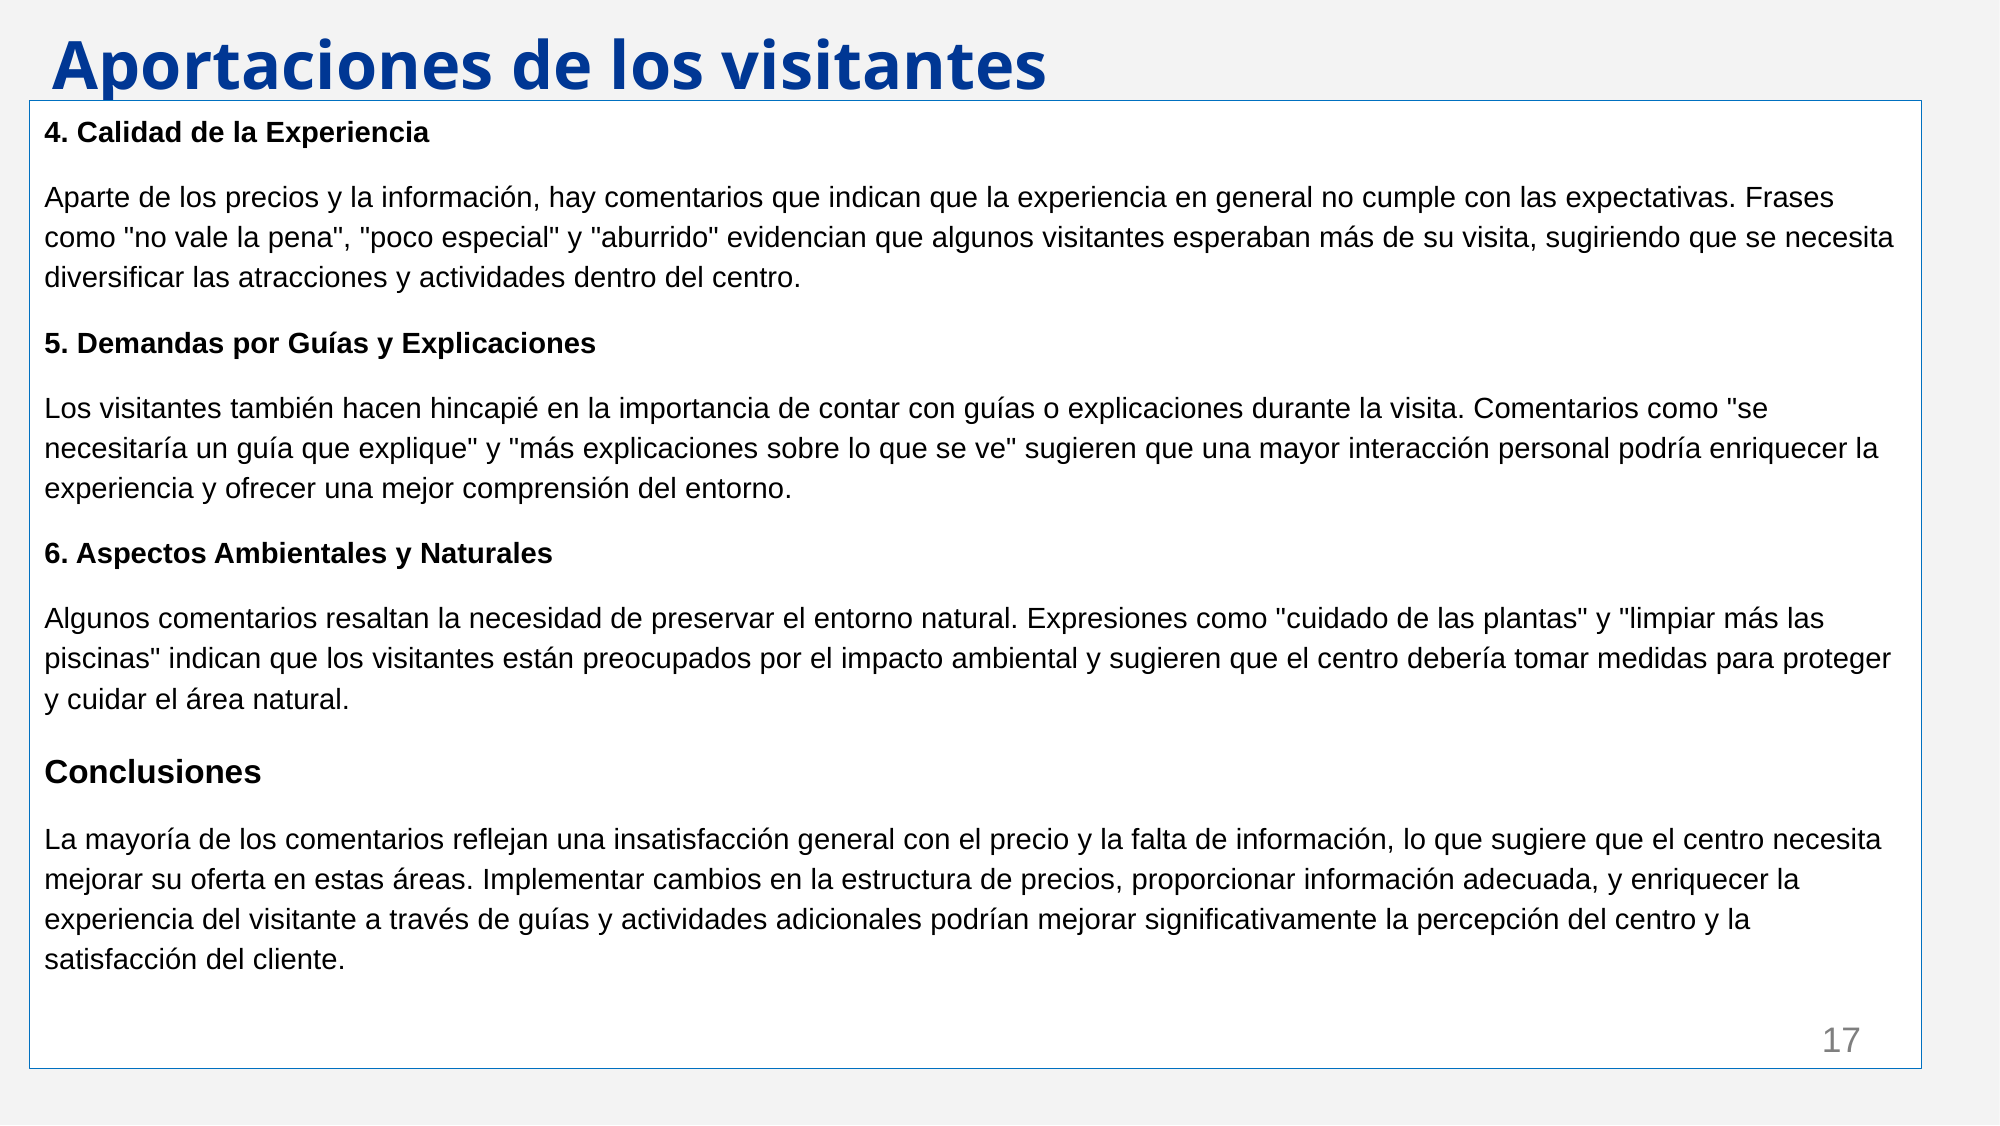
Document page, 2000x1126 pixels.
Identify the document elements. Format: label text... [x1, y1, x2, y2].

text_box Aportaciones de los visitantes [52, 0, 1945, 126]
text_box 4. Calidad de la Experiencia Aparte de los precios y la información, hay comentarios que indican que la experiencia en general no cumple con las expectativas. Frases como "no vale la pena", "poco especial" y "aburrido" evidencian que algunos visitantes esperaban más de su visita, sugiriendo que se necesita diversificar las atracciones y actividades dentro del centro. 5. Demandas por Guías y Explicaciones Los visitantes también hacen hincapié en la importancia de contar con guías o explicaciones durante la visita. Comentarios como "se necesitaría un guía que explique" y "más explicaciones sobre lo que se ve" sugieren que una mayor interacción personal podría enriquecer la experiencia y ofrecer una mejor comprensión del entorno. 6. Aspectos Ambientales y Naturales Algunos comentarios resaltan la necesidad de preservar el entorno natural. Expresiones como "cuidado de las plantas" y "limpiar más las piscinas" indican que los visitantes están preocupados por el impacto ambiental y sugieren que el centro debería tomar medidas para proteger y cuidar el área natural. Conclusiones La mayoría de los comentarios reflejan una insatisfacción general con el precio y la falta de información, lo que sugiere que el centro necesita mejorar su oferta en estas áreas. Implementar cambios en la estructura de precios, proporcionar información adecuada, y enriquecer la experiencia del visitante a través de guías y actividades adicionales podrían mejorar significativamente la percepción del centro y la satisfacción del cliente. [29, 100, 1922, 1069]
slide_number <number> [1412, 1008, 1880, 1069]
